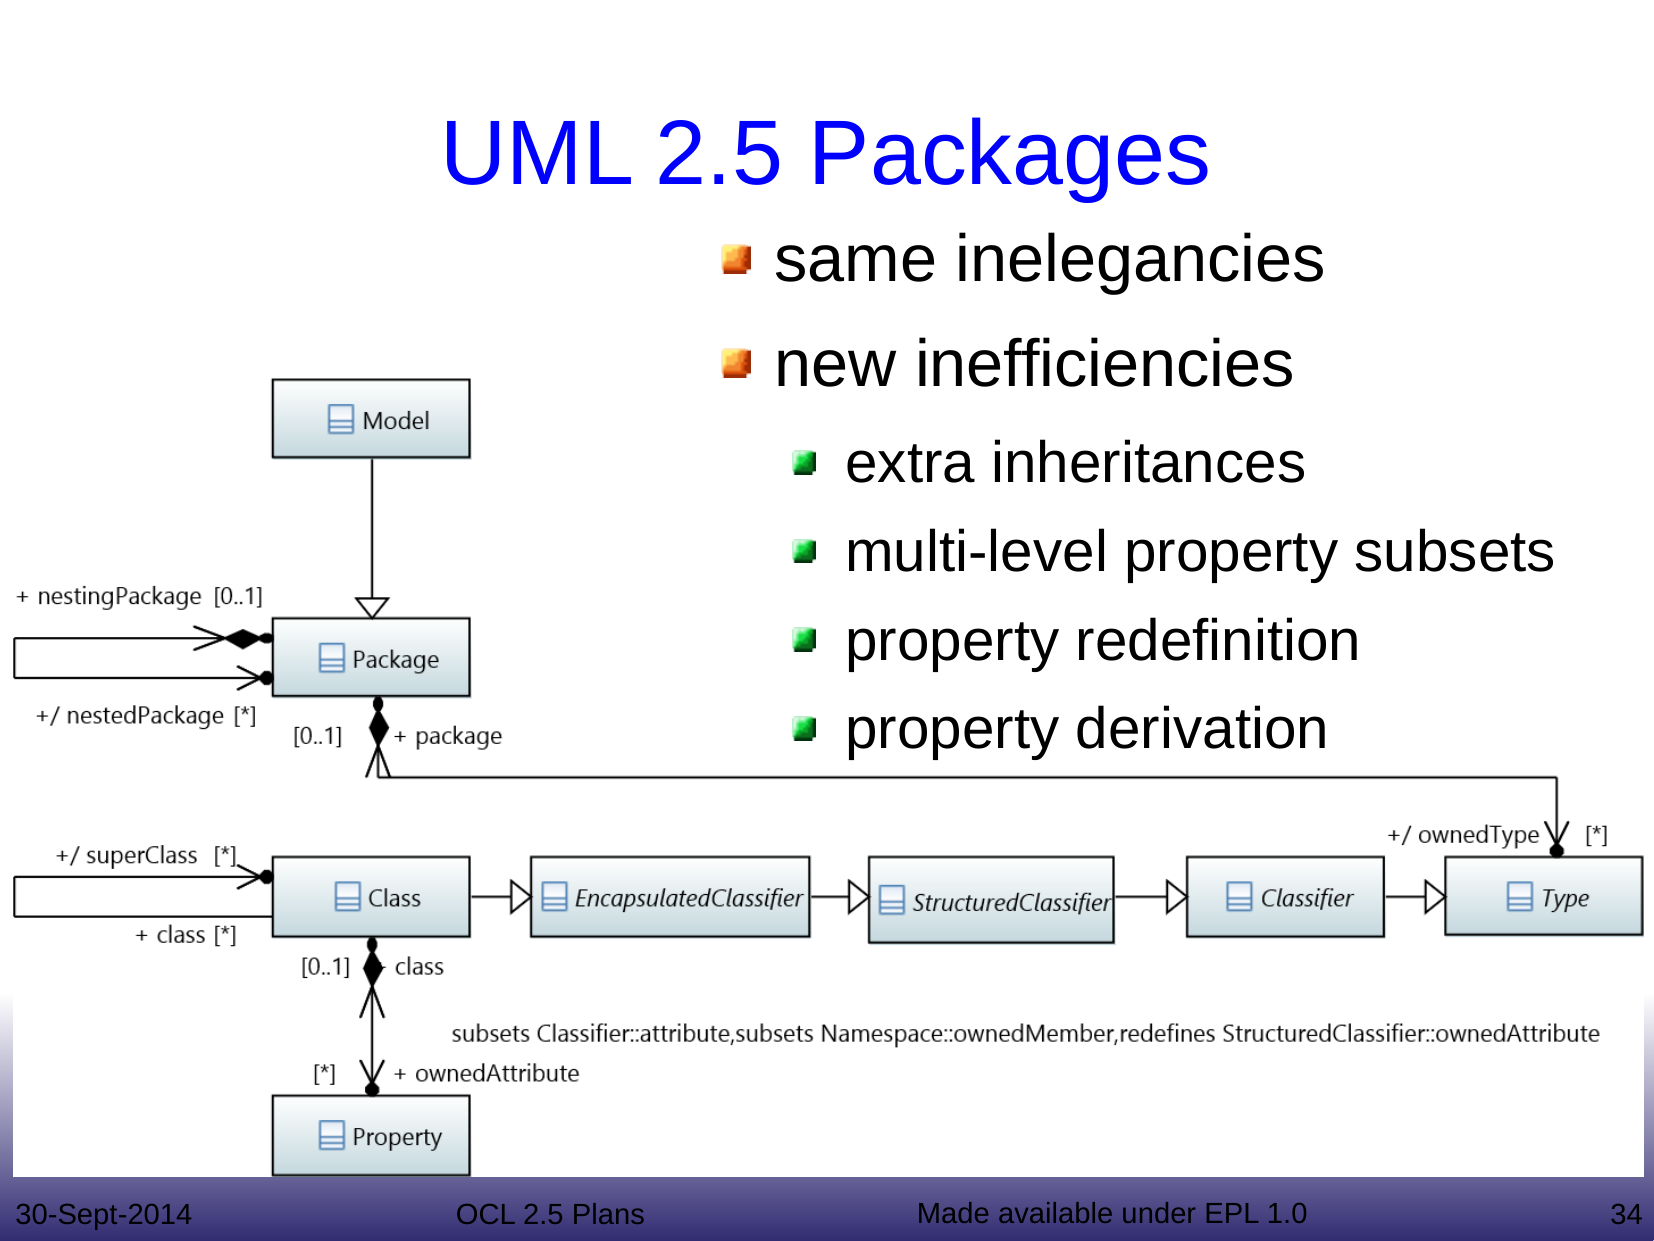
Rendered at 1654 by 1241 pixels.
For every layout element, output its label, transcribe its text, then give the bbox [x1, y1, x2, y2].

title UML 2.5 Packages [82, 49, 1571, 257]
list same inelegancies new inefficiencies extra inheritances multi-level property subsets property redefinition property derivation [703, 221, 1571, 1241]
picture [1571, 378, 1644, 1177]
picture [13, 378, 703, 1177]
